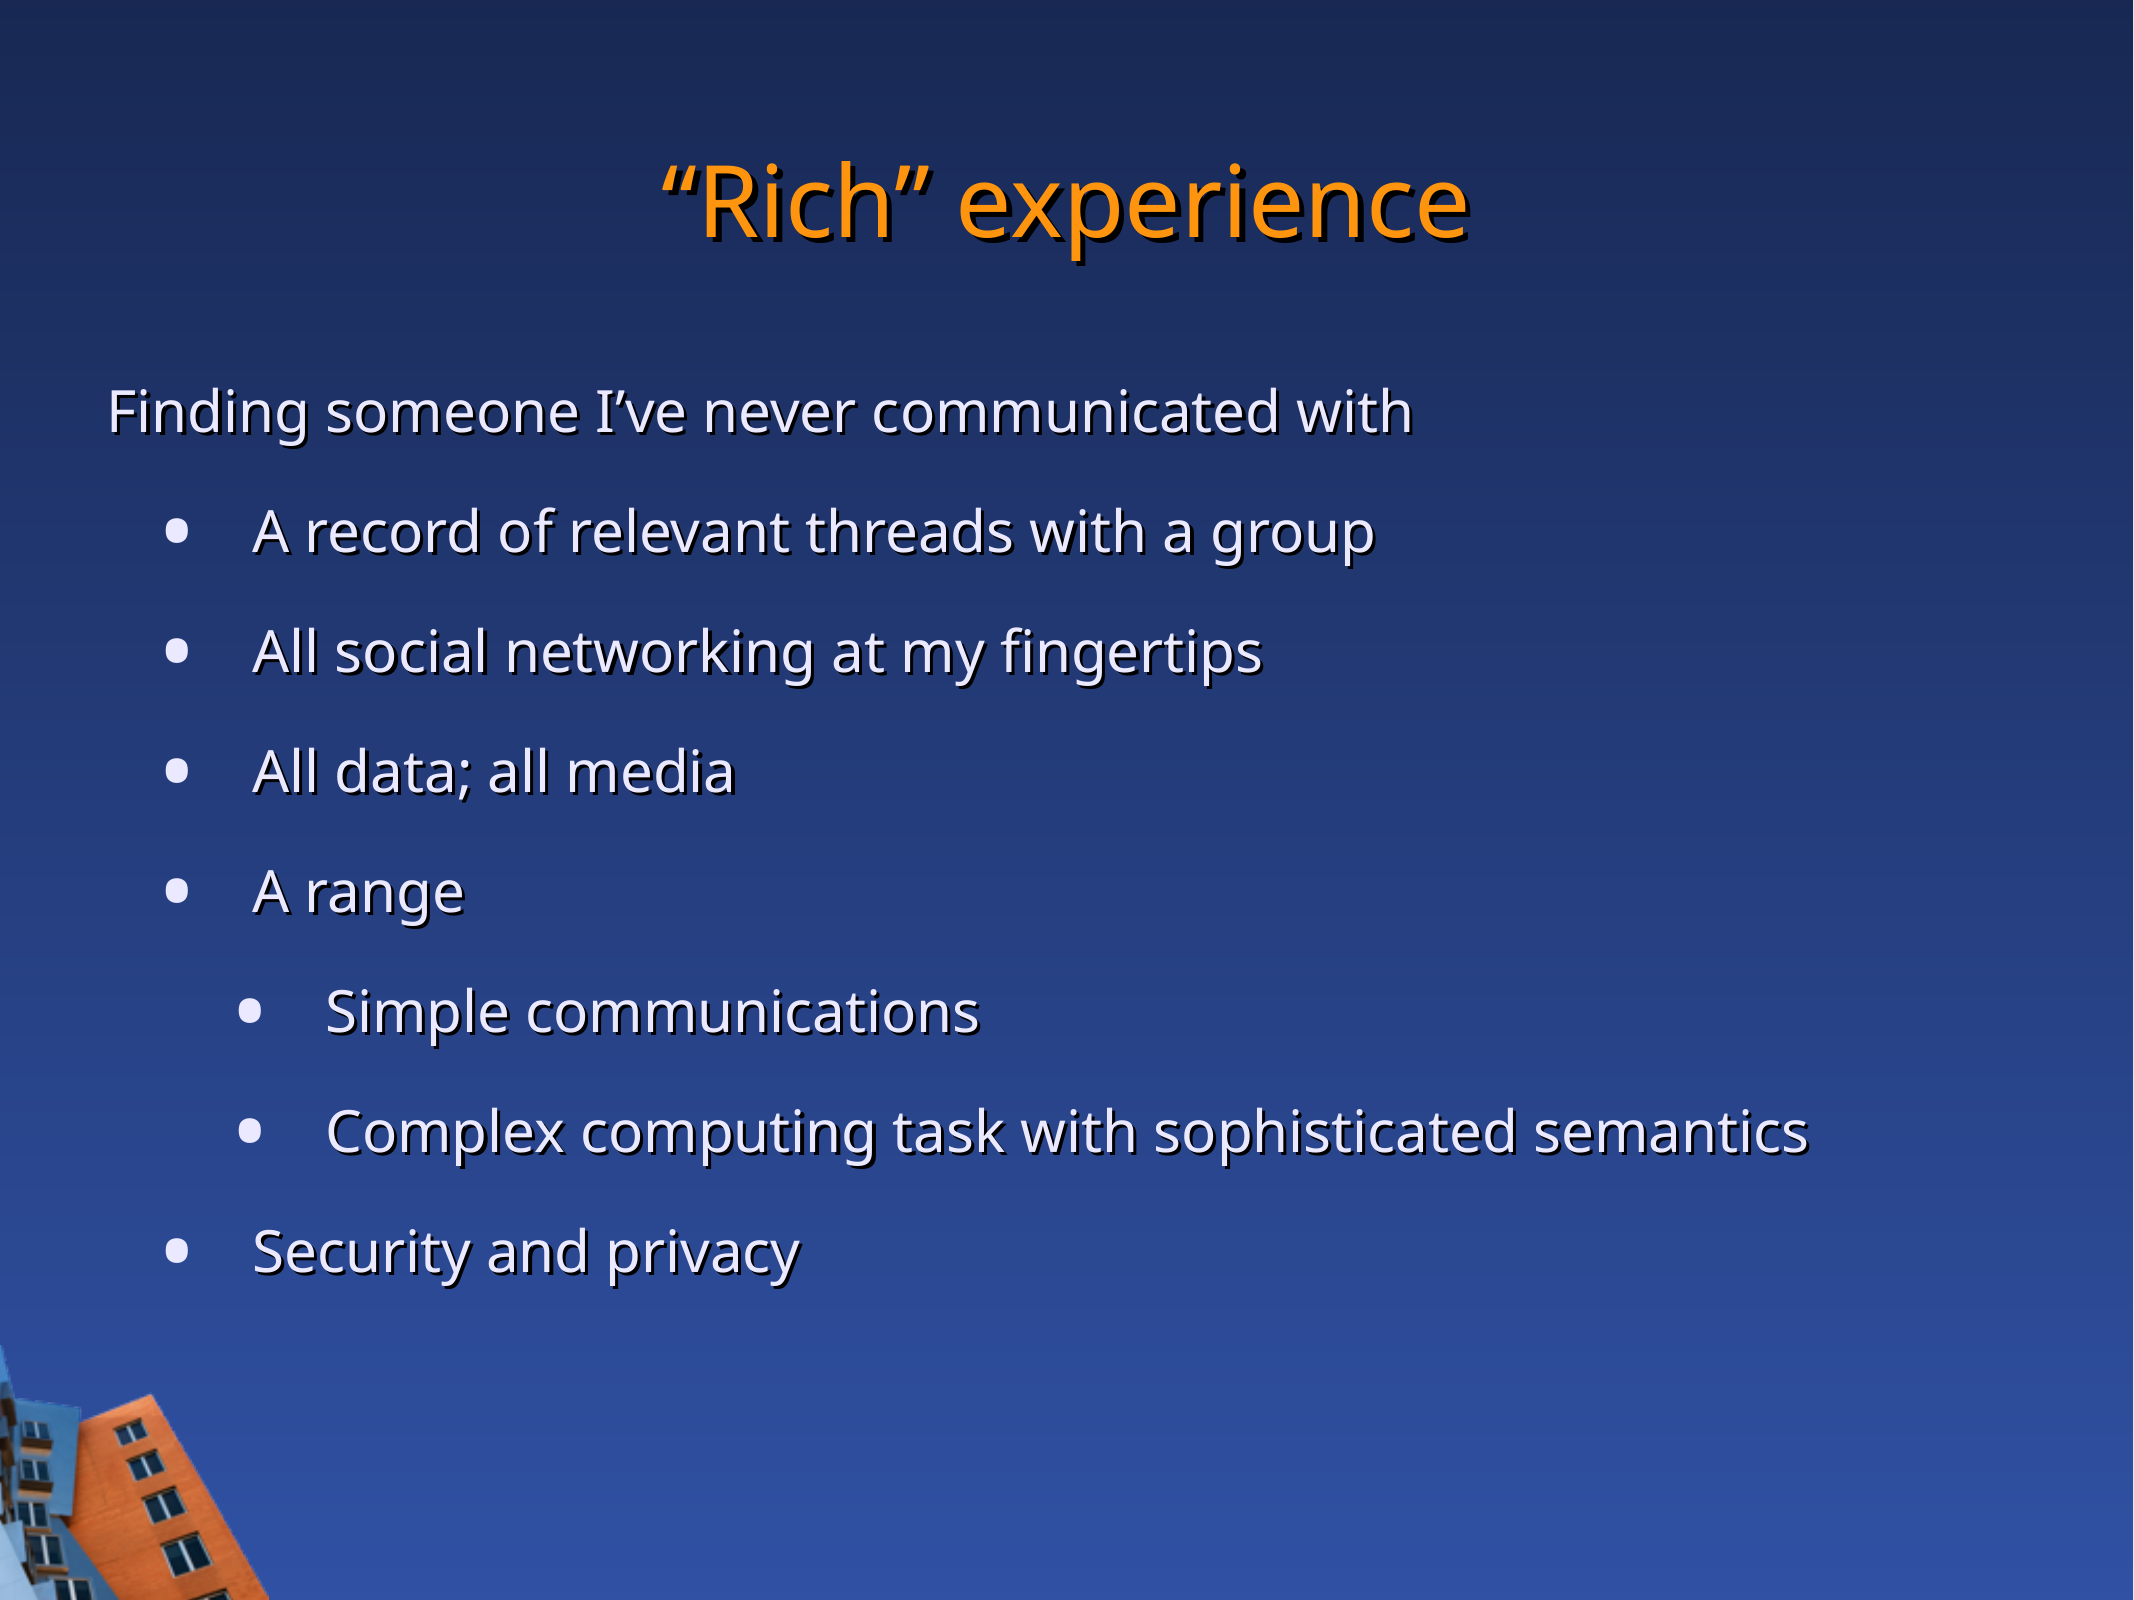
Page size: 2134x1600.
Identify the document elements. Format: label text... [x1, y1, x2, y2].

title “Rich” experience [106, 71, 2027, 324]
picture [0, 1345, 269, 1600]
list Finding someone I’ve never communicated with A record of relevant threads with a group All social networking at my fingertips All data; all media A range Simple communications Complex computing task with sophisticated semantics Security and privacy [106, 374, 2027, 1416]
